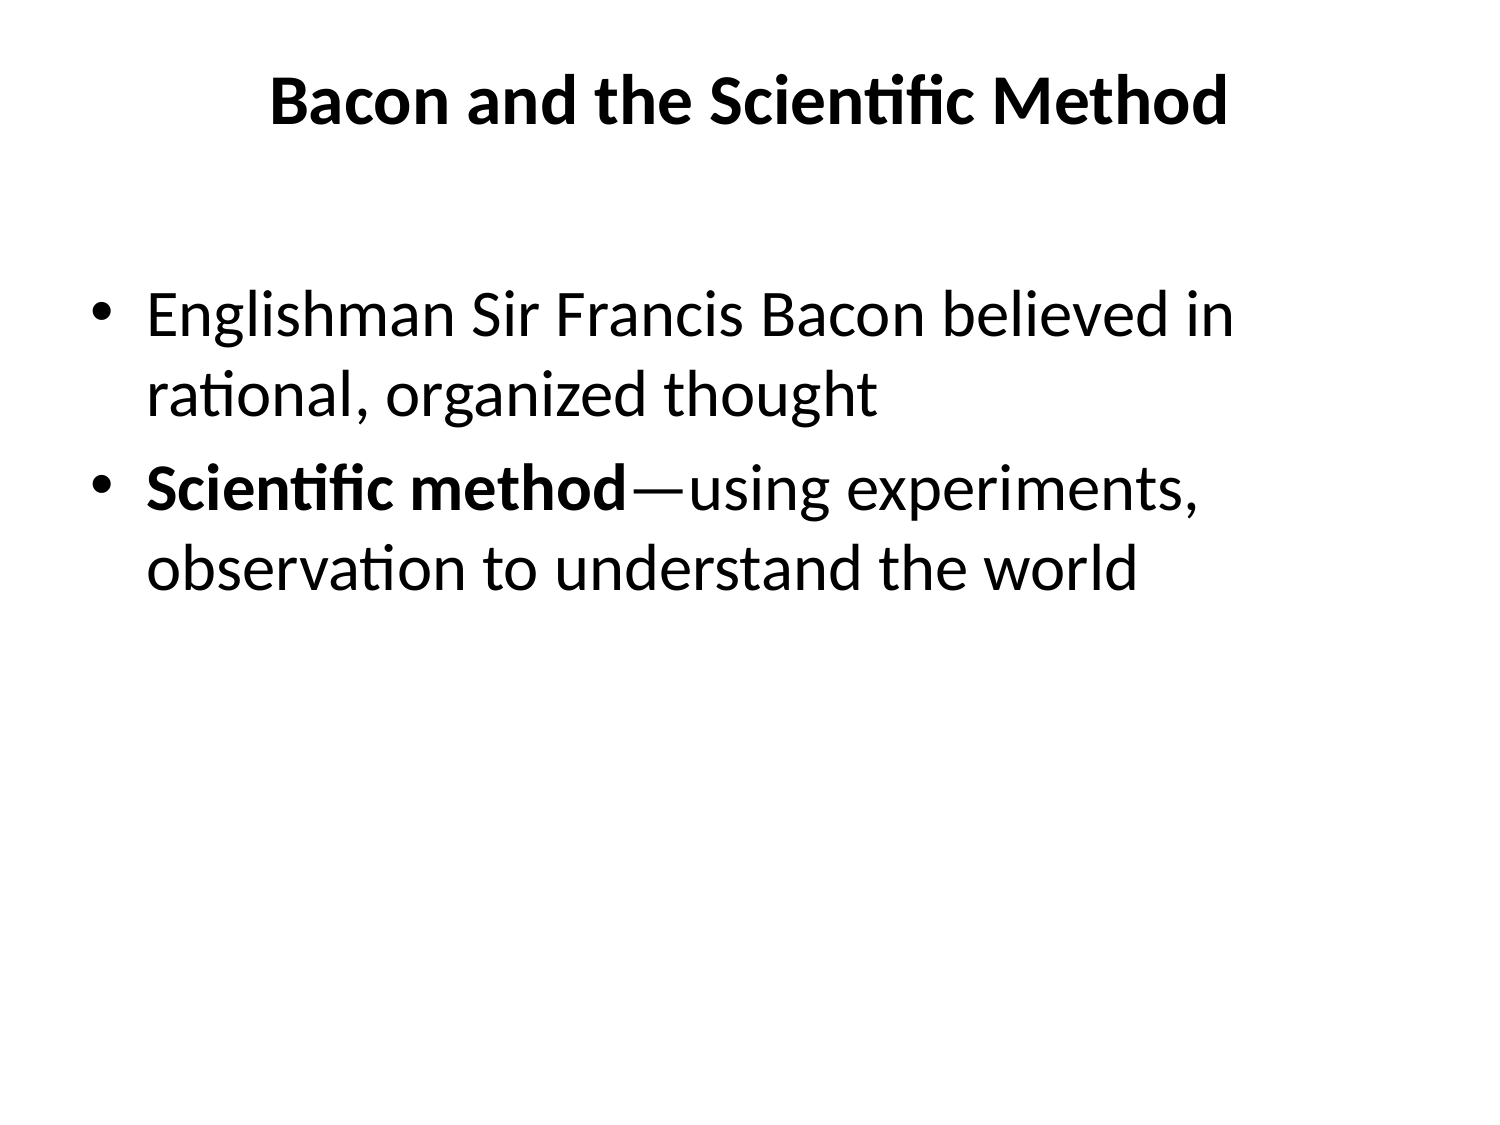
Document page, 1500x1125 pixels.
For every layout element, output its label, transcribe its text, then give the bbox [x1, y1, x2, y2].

title Bacon and the Scientific Method [75, 45, 1425, 233]
list Englishman Sir Francis Bacon believed in rational, organized thought Scientific method—using experiments, observation to understand the world [75, 262, 1425, 1005]
